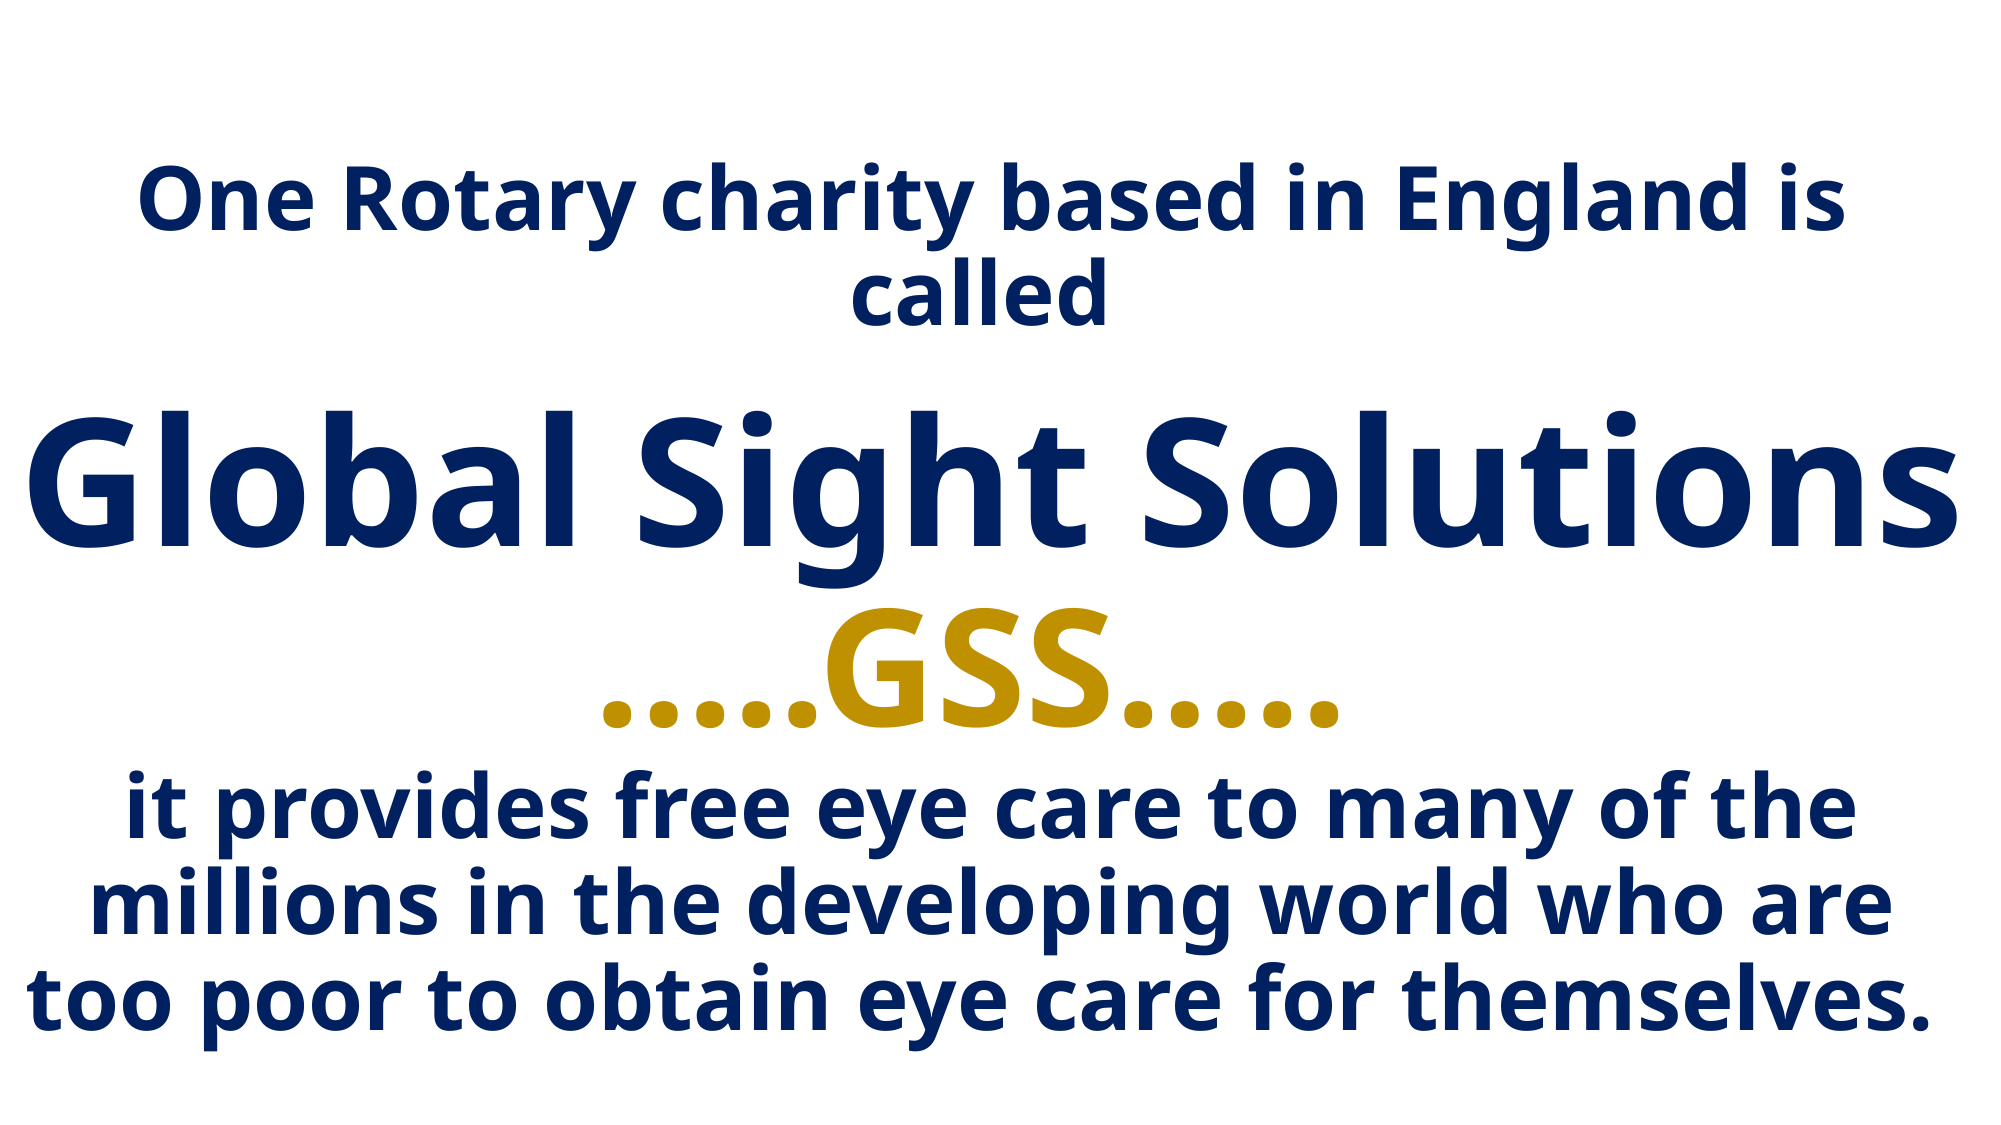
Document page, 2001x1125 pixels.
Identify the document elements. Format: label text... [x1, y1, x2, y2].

title One Rotary charity based in England is called Global Sight Solutions …..GSS….. it provides free eye care to many of the millions in the developing world who are too poor to obtain eye care for themselves. [0, 0, 1985, 1125]
